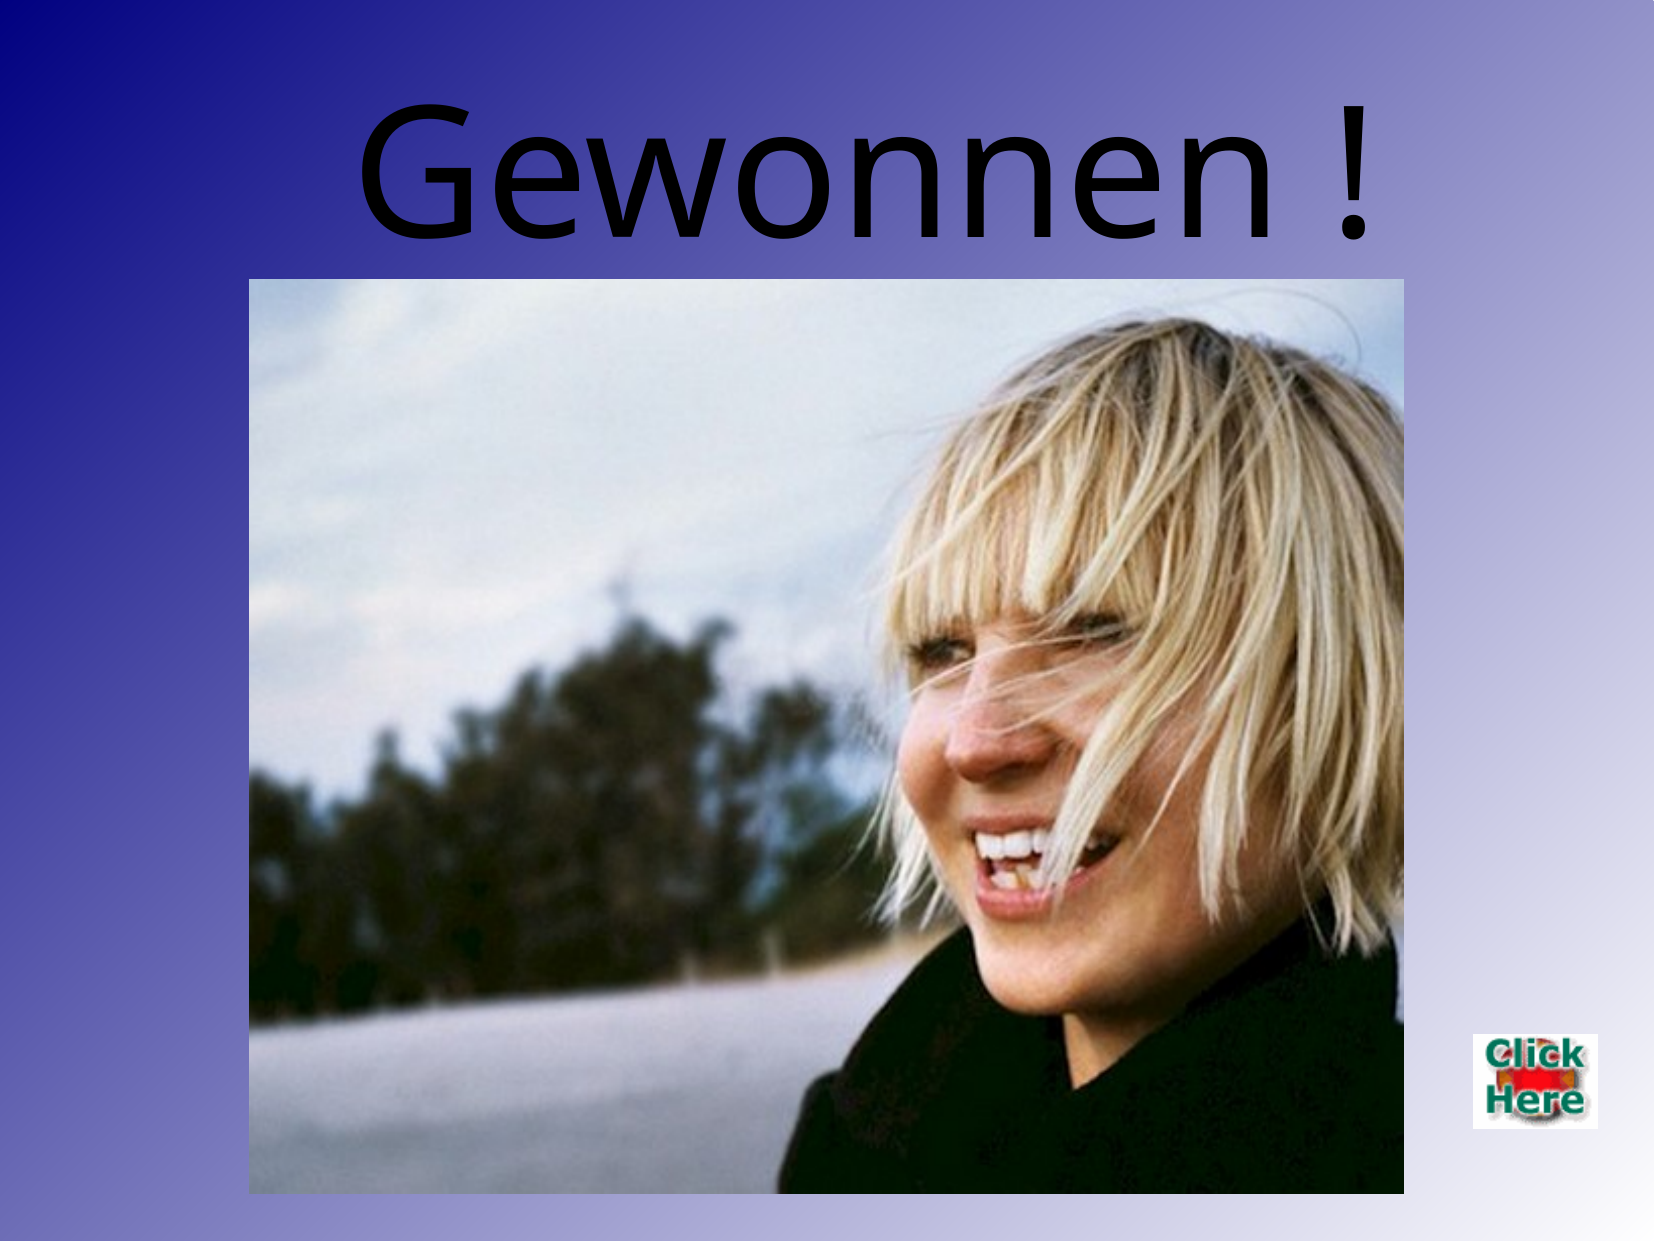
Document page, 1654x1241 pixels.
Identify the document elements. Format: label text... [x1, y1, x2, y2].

text_box Gewonnen ! [336, 34, 1654, 257]
picture [249, 279, 1404, 1194]
picture [1473, 1034, 1598, 1129]
